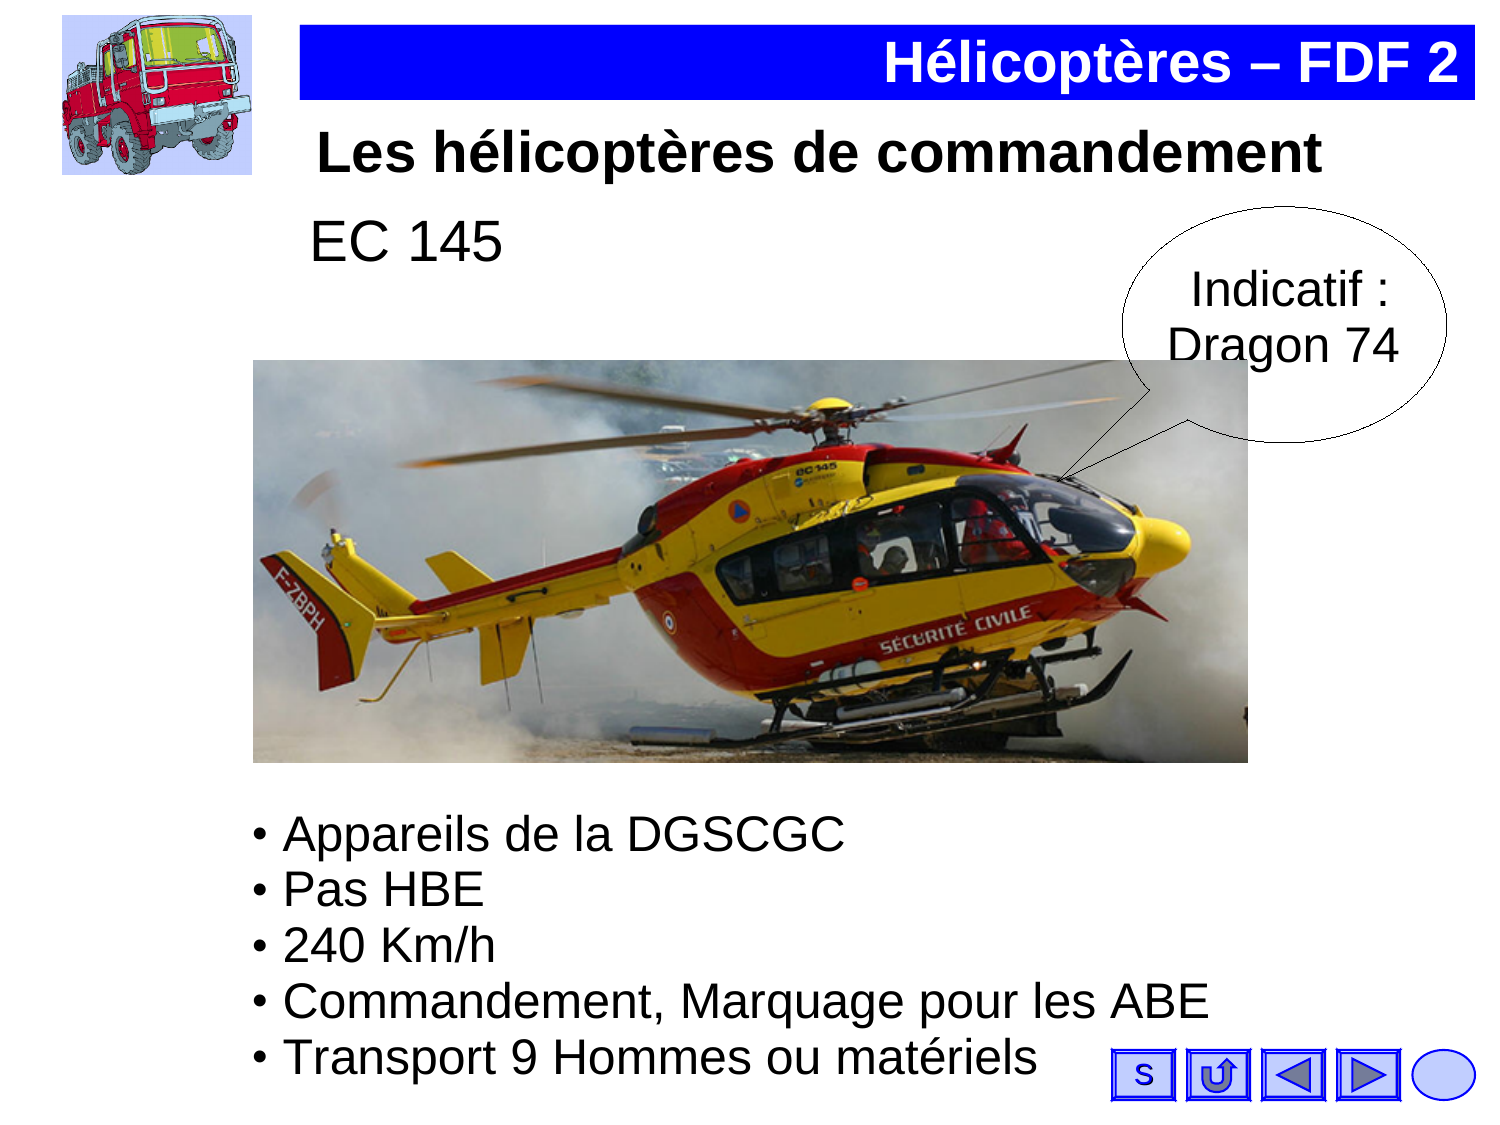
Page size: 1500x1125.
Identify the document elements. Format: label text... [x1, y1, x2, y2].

text_box Appareils de la DGSCGC Pas HBE 240 Km/h Commandement, Marquage pour les ABE Transport 9 Hommes ou matériels [236, 798, 1270, 1093]
text_box Indicatif : Dragon 74 [1127, 282, 1453, 381]
text_box EC 145 [295, 200, 1471, 282]
text_box Hélicoptères – FDF 2 [299, 24, 1475, 100]
picture [253, 360, 1248, 763]
text_box Les hélicoptères de commandement [301, 112, 1340, 193]
text_box [1412, 1049, 1476, 1101]
